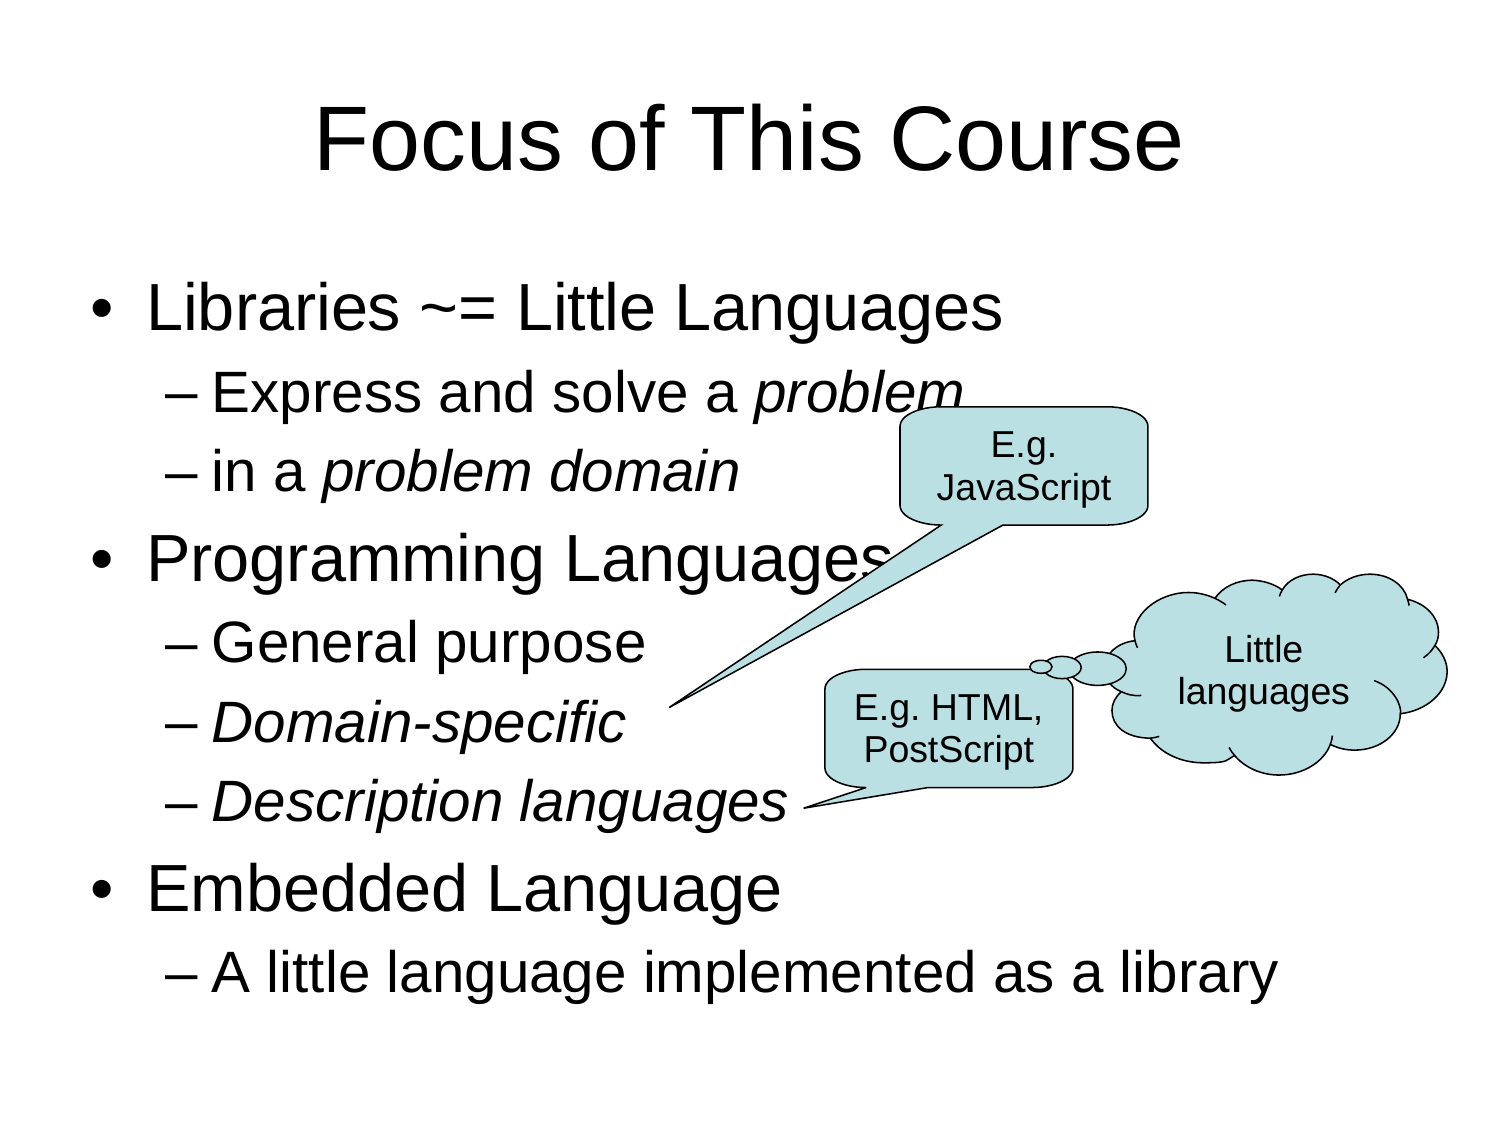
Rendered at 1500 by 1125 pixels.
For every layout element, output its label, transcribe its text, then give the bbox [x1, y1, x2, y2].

title Focus of This Course [75, 45, 1426, 233]
text_box Little languages [1029, 574, 1448, 776]
text_box E.g. JavaScript [669, 406, 1148, 708]
text_box E.g. HTML, PostScript [803, 669, 1073, 809]
list Libraries ~= Little Languages Express and solve a problem in a problem domain Programming Languages General purpose Domain-specific Description languages Embedded Language A little language implemented as a library [75, 262, 1426, 1013]
